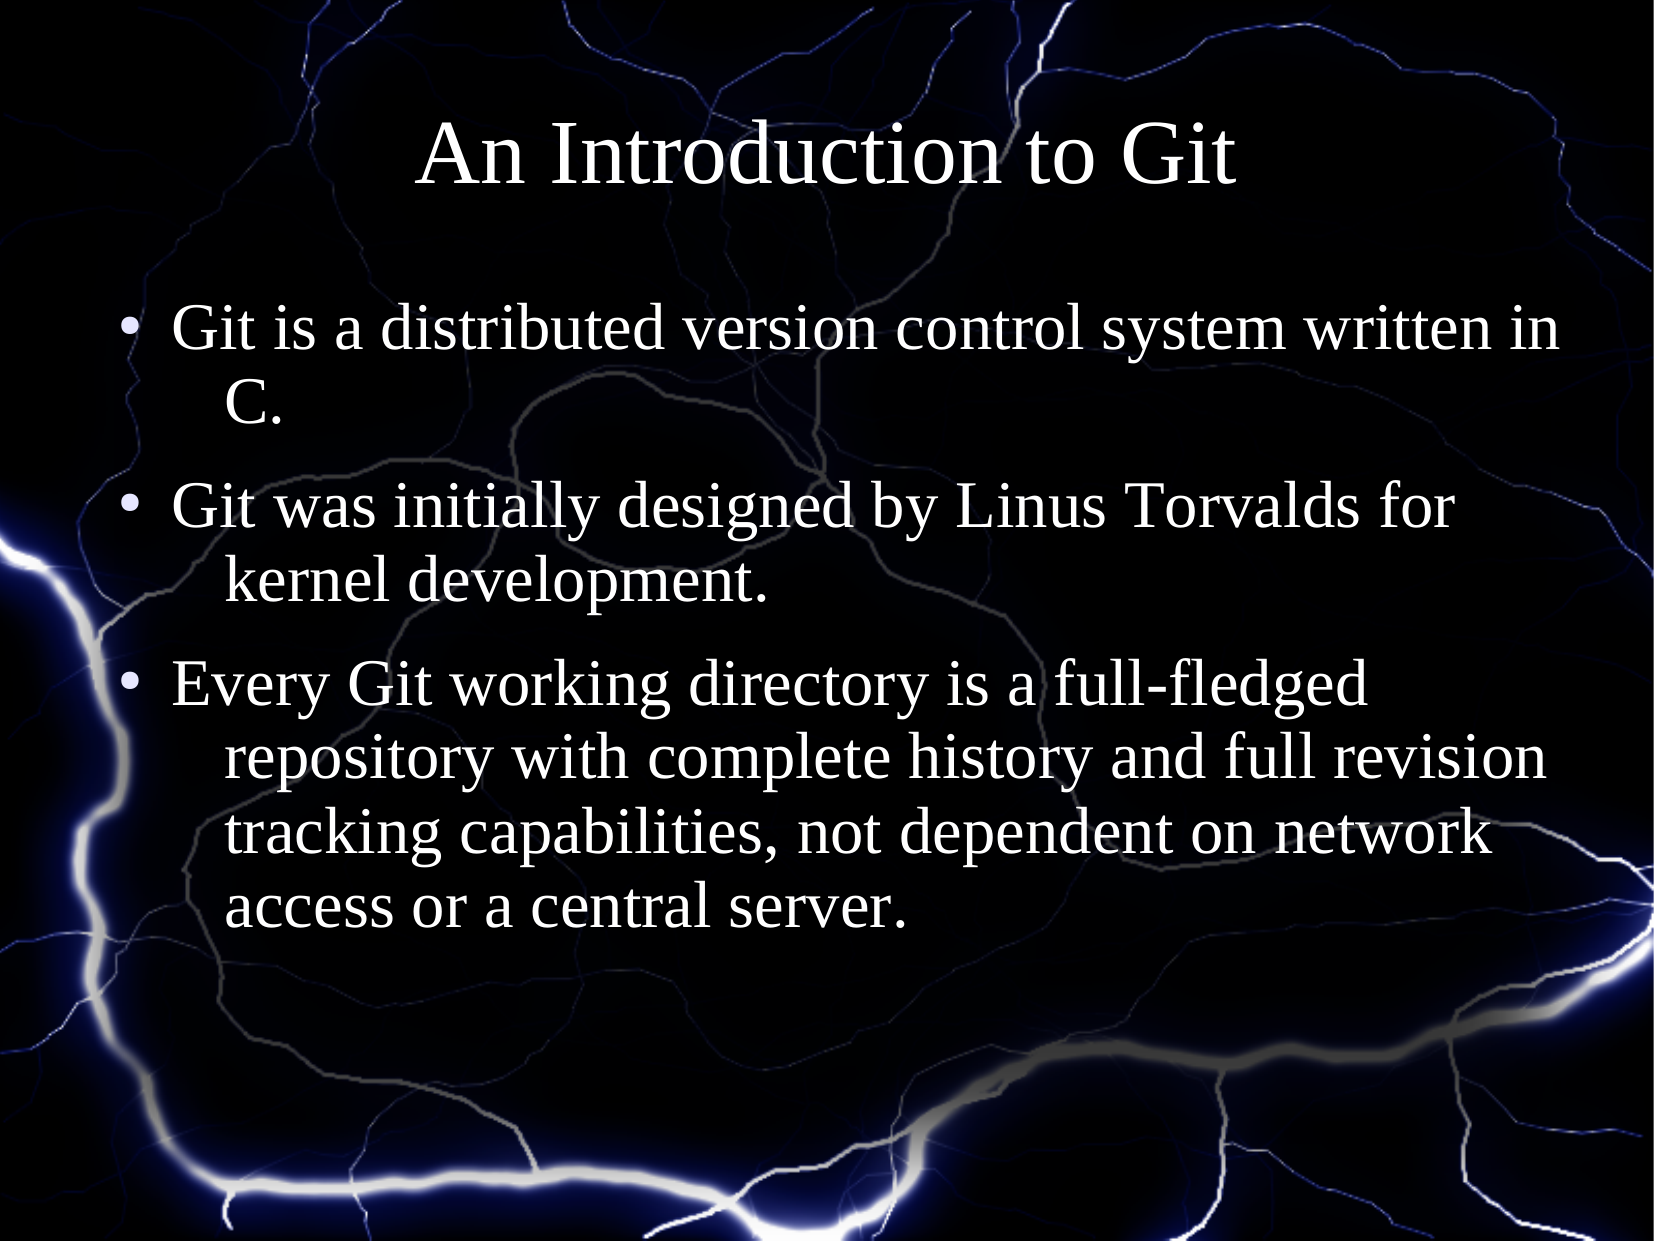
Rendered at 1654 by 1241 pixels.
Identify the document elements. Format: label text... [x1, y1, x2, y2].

list Git is a distributed version control system written in C. Git was initially designed by Linus Torvalds for kernel development. Every Git working directory is a full-fledged repository with complete history and full revision tracking capabilities, not dependent on network access or a central server. [82, 290, 1571, 1094]
picture [0, 0, 1654, 1241]
title An Introduction to Git [82, 56, 1571, 250]
